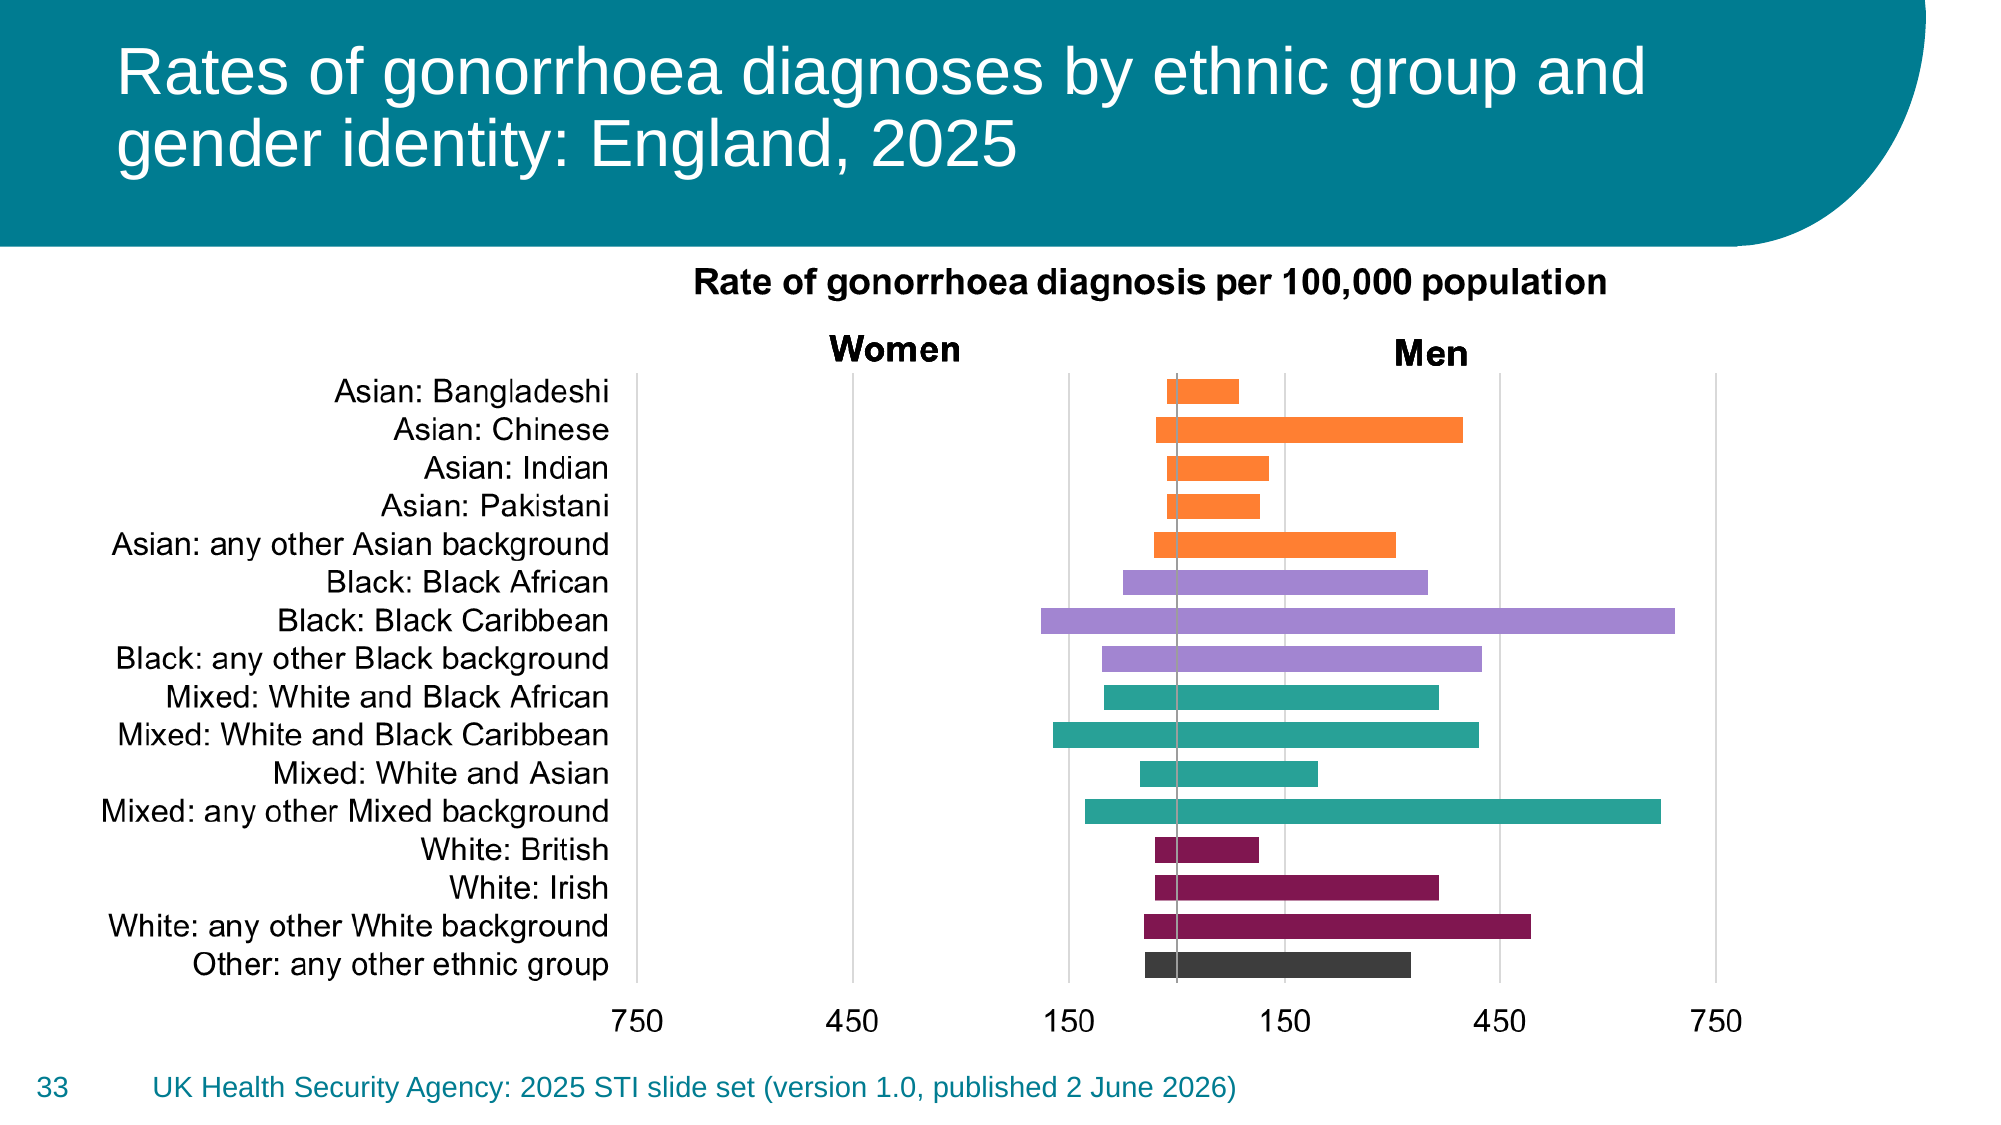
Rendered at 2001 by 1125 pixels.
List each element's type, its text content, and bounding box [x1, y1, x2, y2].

title Rates of gonorrhoea diagnoses by ethnic group and gender identity: England, 2025 [101, 29, 1810, 189]
picture [97, 247, 1755, 1057]
text_box UK Health Security Agency: 2025 STI slide set (version 1.0, published 2 June 2026) [137, 1056, 1780, 1116]
text_box [21, 1056, 120, 1117]
